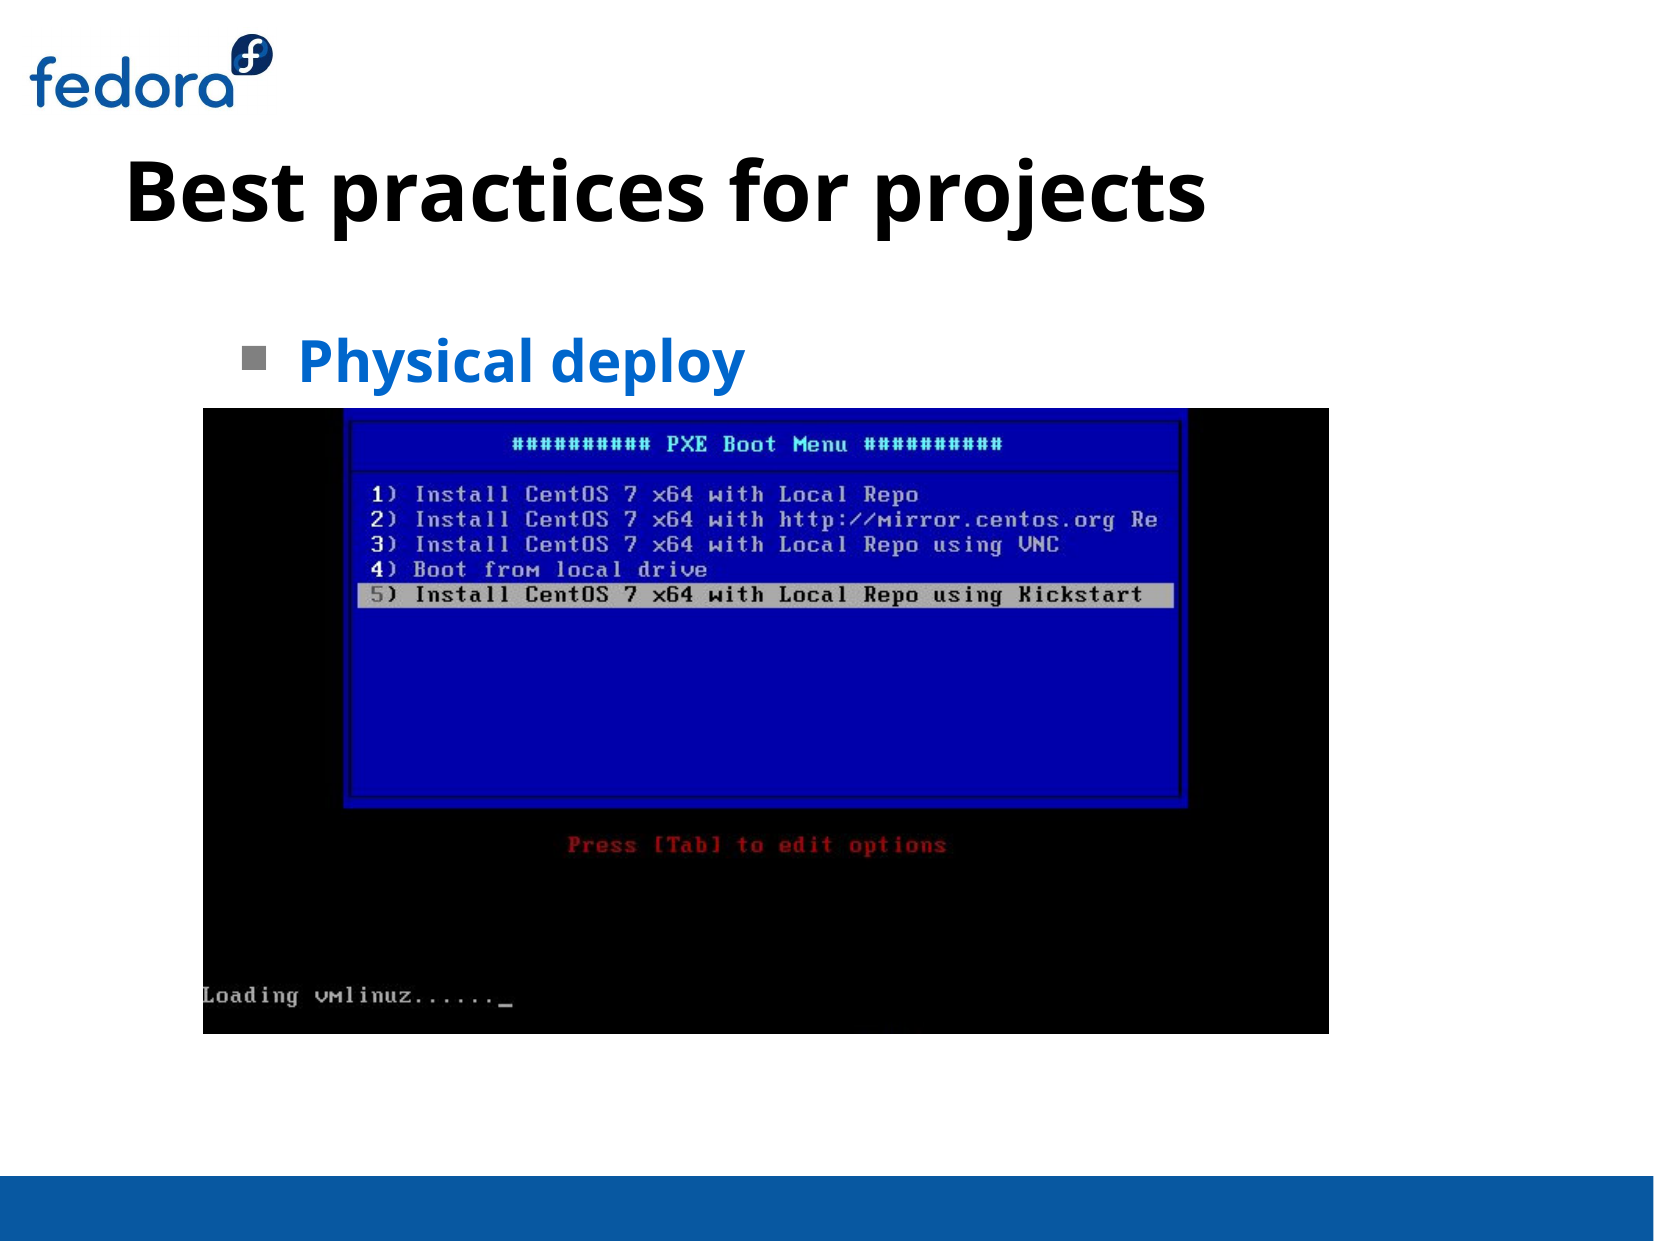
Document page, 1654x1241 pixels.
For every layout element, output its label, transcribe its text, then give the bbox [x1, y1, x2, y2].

picture [203, 408, 1329, 1034]
list Physical deploy [151, 220, 1476, 1041]
title Best practices for projects [123, 123, 1529, 256]
picture [0, 1176, 1654, 1241]
picture [22, 27, 277, 115]
